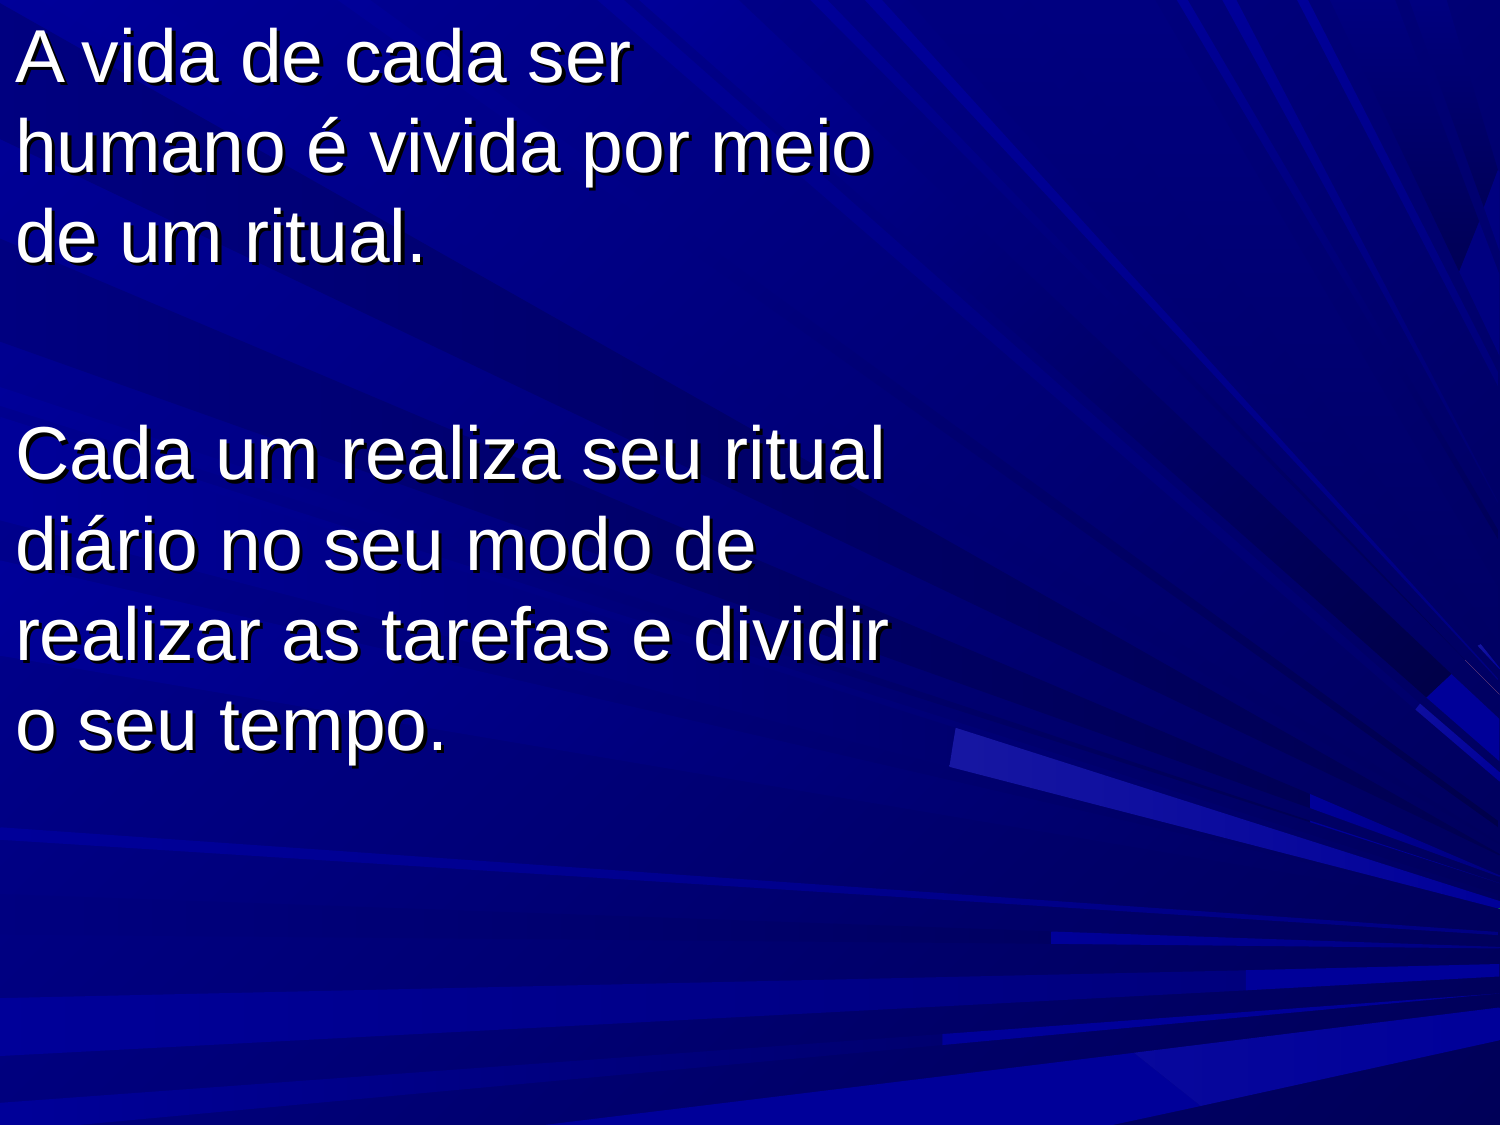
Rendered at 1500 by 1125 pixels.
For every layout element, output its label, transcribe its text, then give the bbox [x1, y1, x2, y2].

text_box A vida de cada ser humano é vivida por meio de um ritual. Cada um realiza seu ritual diário no seu modo de realizar as tarefas e dividir o seu tempo. [0, 0, 915, 1125]
